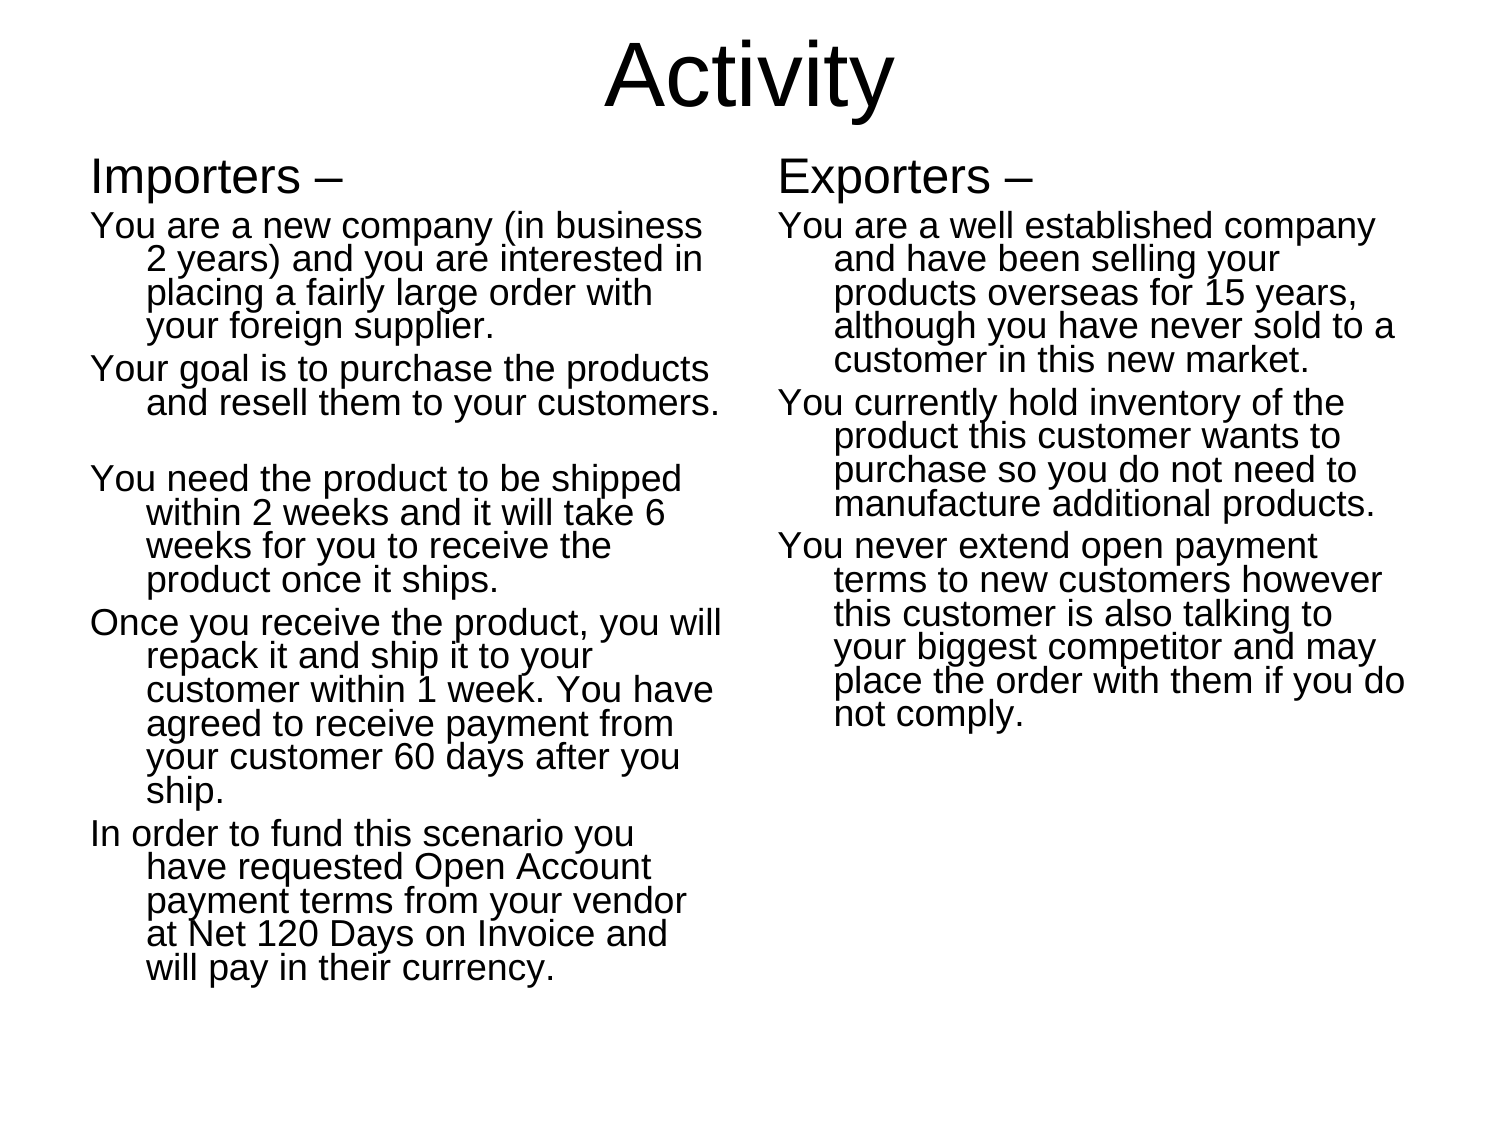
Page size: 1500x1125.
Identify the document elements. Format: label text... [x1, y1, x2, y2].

title Activity [75, 0, 1426, 151]
list Exporters – You are a well established company and have been selling your products overseas for 15 years, although you have never sold to a customer in this new market. You currently hold inventory of the product this customer wants to purchase so you do not need to manufacture additional products. You never extend open payment terms to new customers however this customer is also talking to your biggest competitor and may place the order with them if you do not comply. [762, 149, 1426, 1113]
list Importers – You are a new company (in business 2 years) and you are interested in placing a fairly large order with your foreign supplier. Your goal is to purchase the products and resell them to your customers. You need the product to be shipped within 2 weeks and it will take 6 weeks for you to receive the product once it ships. Once you receive the product, you will repack it and ship it to your customer within 1 week. You have agreed to receive payment from your customer 60 days after you ship. In order to fund this scenario you have requested Open Account payment terms from your vendor at Net 120 Days on Invoice and will pay in their currency. [75, 149, 738, 1125]
